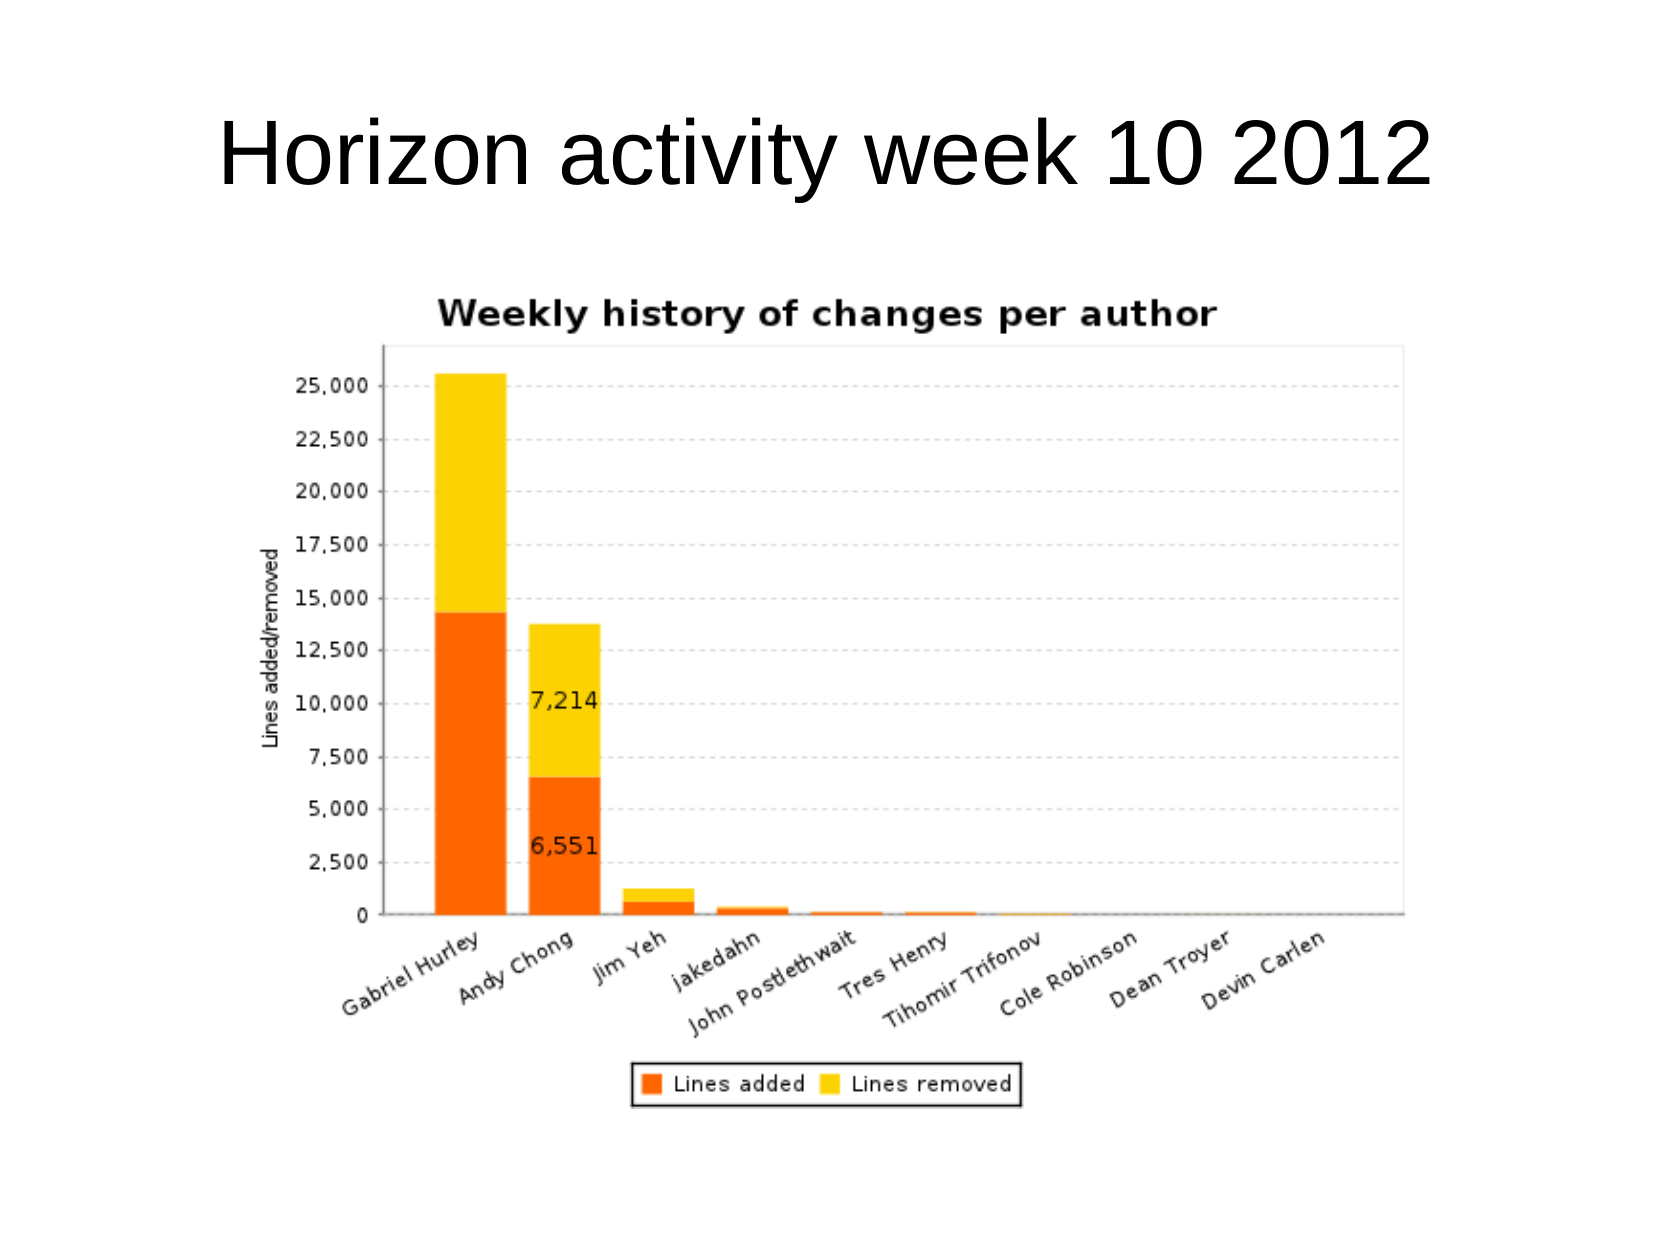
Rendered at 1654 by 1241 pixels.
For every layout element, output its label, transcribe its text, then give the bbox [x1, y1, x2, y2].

picture [230, 290, 1424, 1109]
title Horizon activity week 10 2012 [82, 49, 1571, 257]
